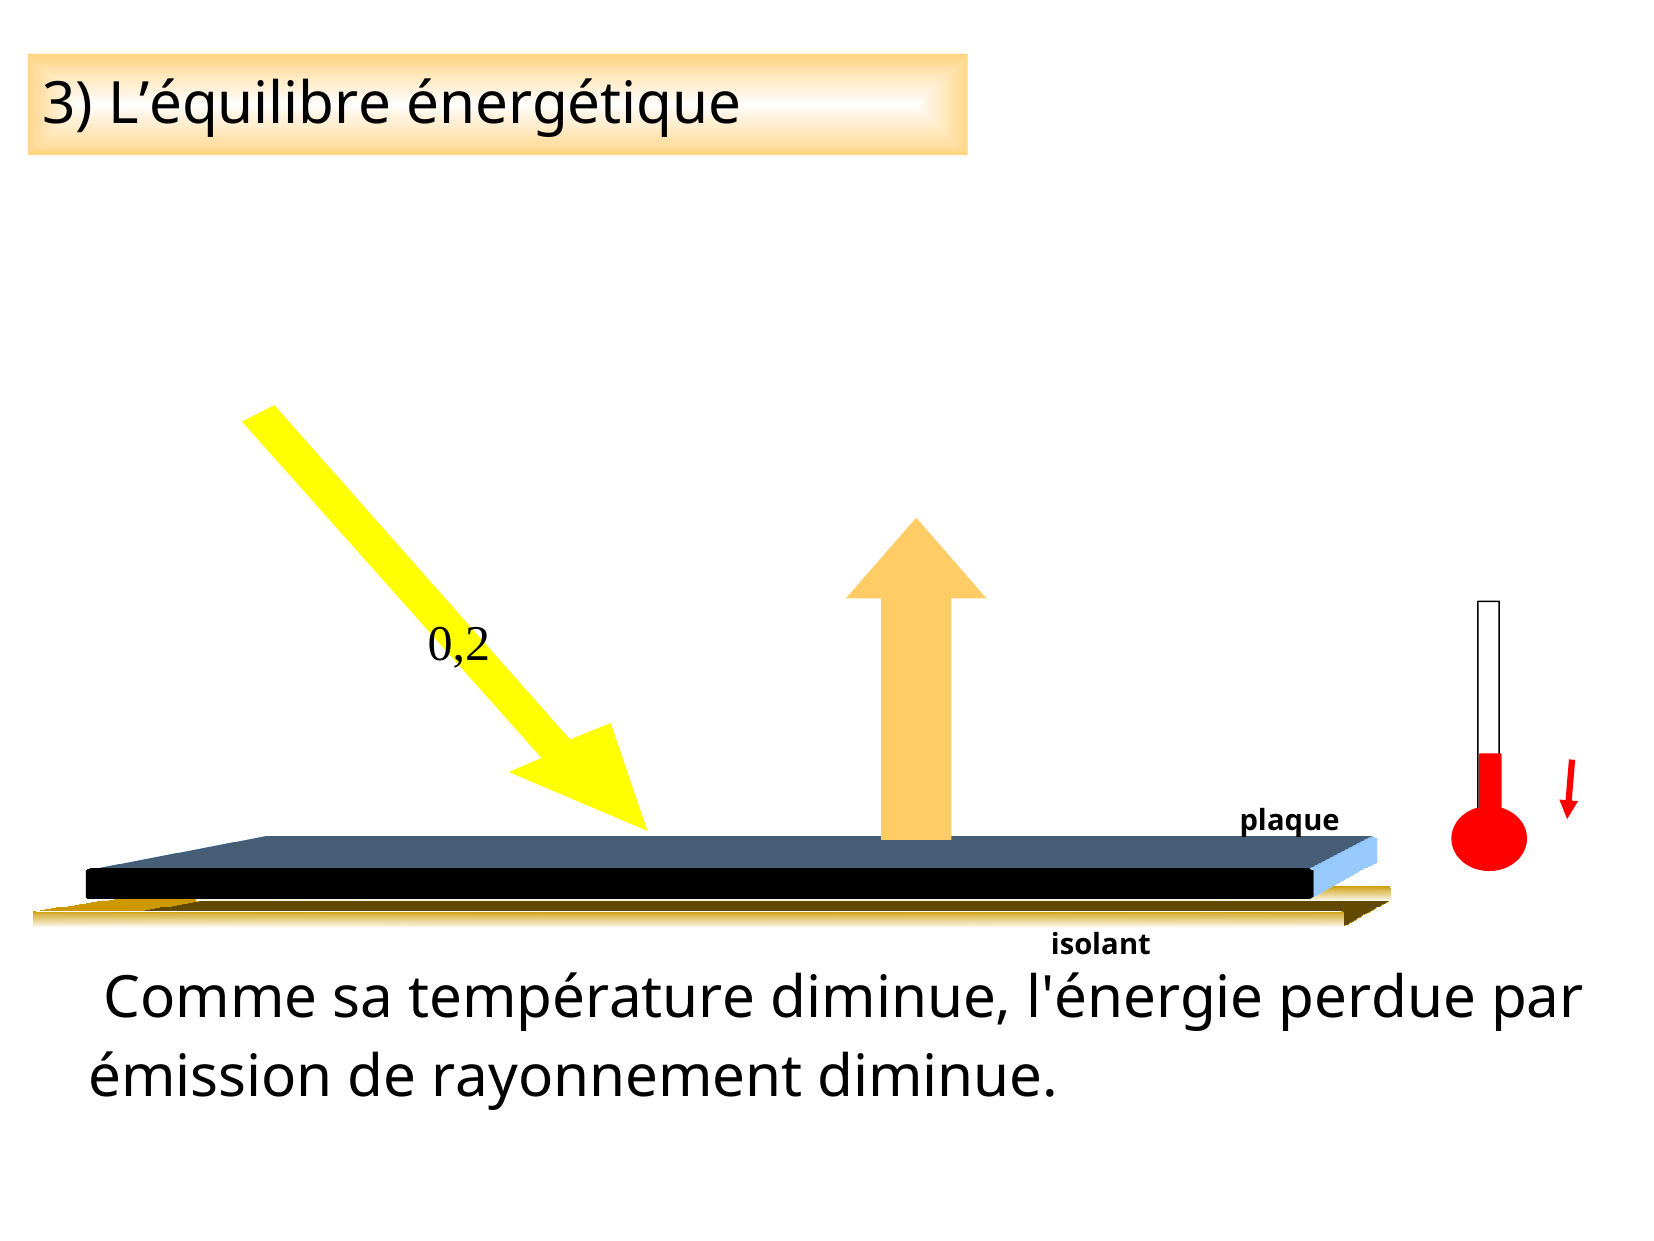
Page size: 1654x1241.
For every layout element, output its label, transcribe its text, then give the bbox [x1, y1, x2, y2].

text_box Comme sa température diminue, l'énergie perdue par émission de rayonnement diminue. [73, 947, 1611, 1201]
text_box [478, 680, 648, 831]
text_box [241, 405, 461, 630]
text_box isolant [1036, 915, 1288, 947]
text_box [1470, 601, 1527, 871]
text_box [845, 517, 987, 840]
text_box plaque [1224, 791, 1477, 866]
text_box 0,2 [427, 616, 518, 687]
text_box [27, 53, 968, 156]
picture [21, 826, 1406, 939]
text_box 3) L’équilibre énergétique [27, 53, 967, 155]
